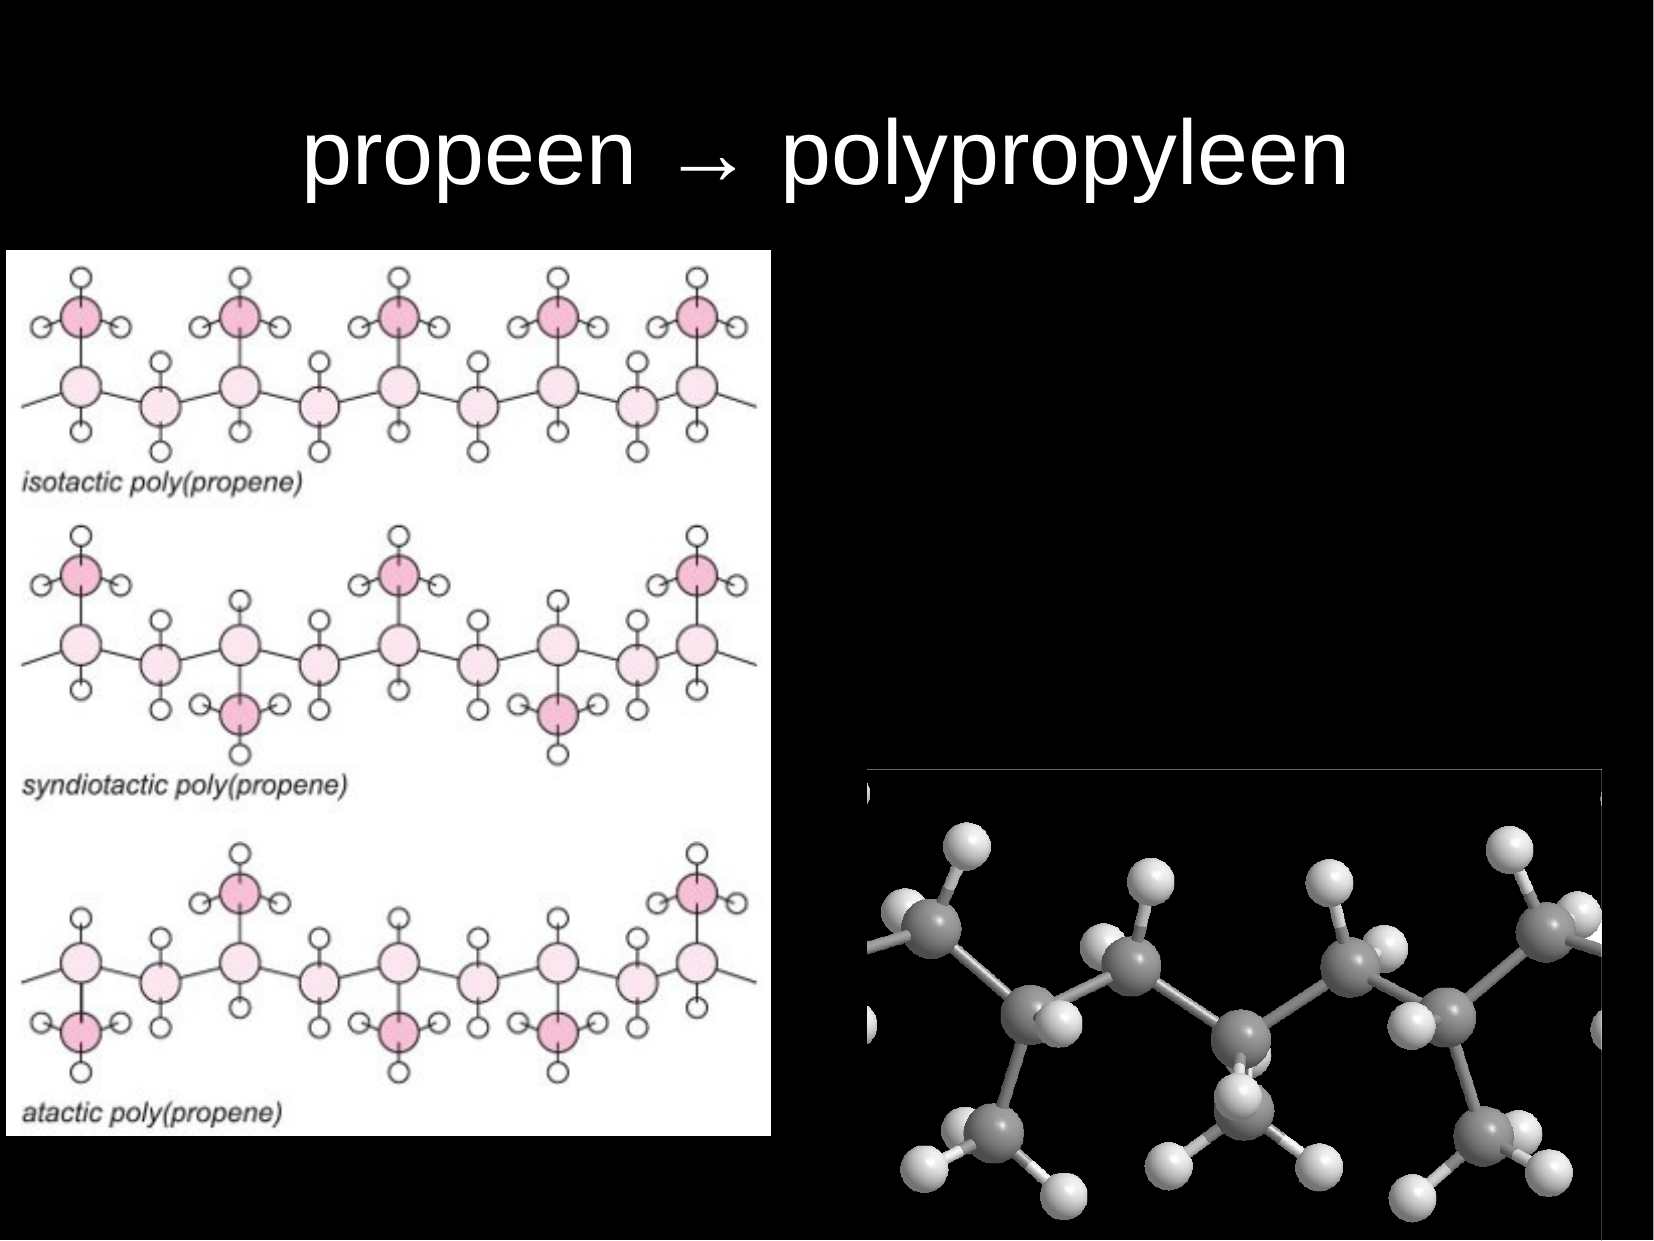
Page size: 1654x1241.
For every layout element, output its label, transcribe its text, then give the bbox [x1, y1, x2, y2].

title propeen → polypropyleen [82, 49, 1571, 257]
picture [6, 250, 771, 1136]
picture [867, 769, 1602, 1241]
